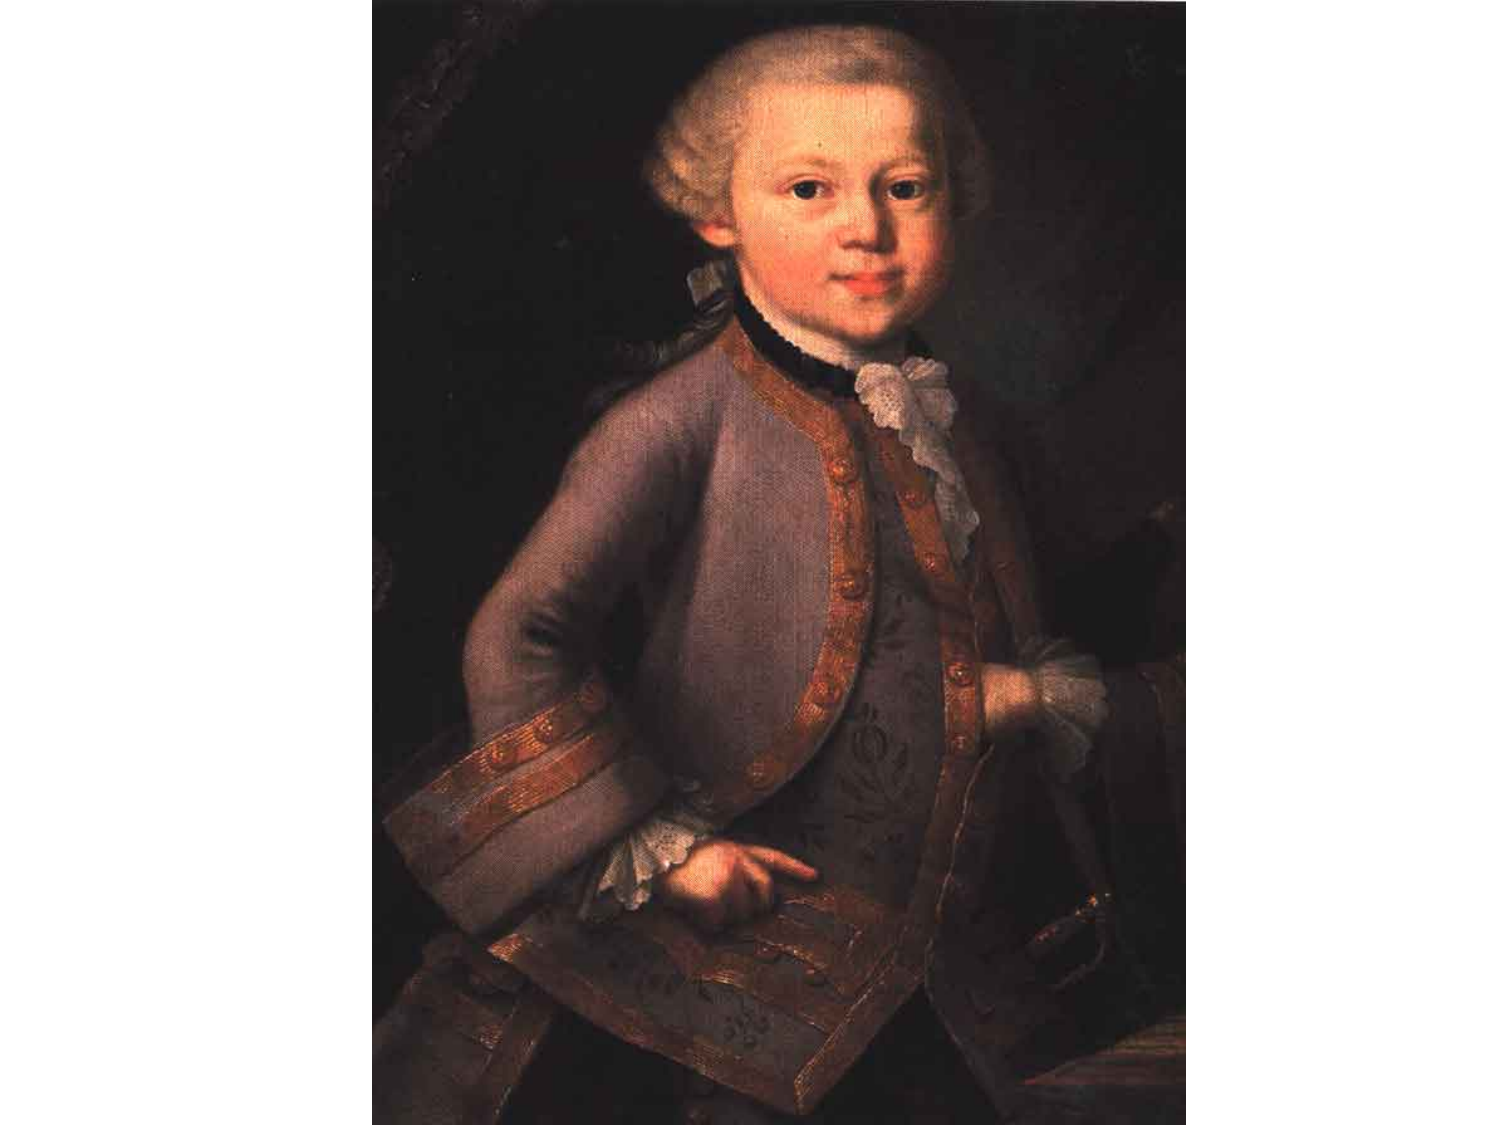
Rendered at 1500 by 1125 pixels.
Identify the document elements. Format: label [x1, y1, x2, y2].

picture [372, 0, 1186, 1125]
